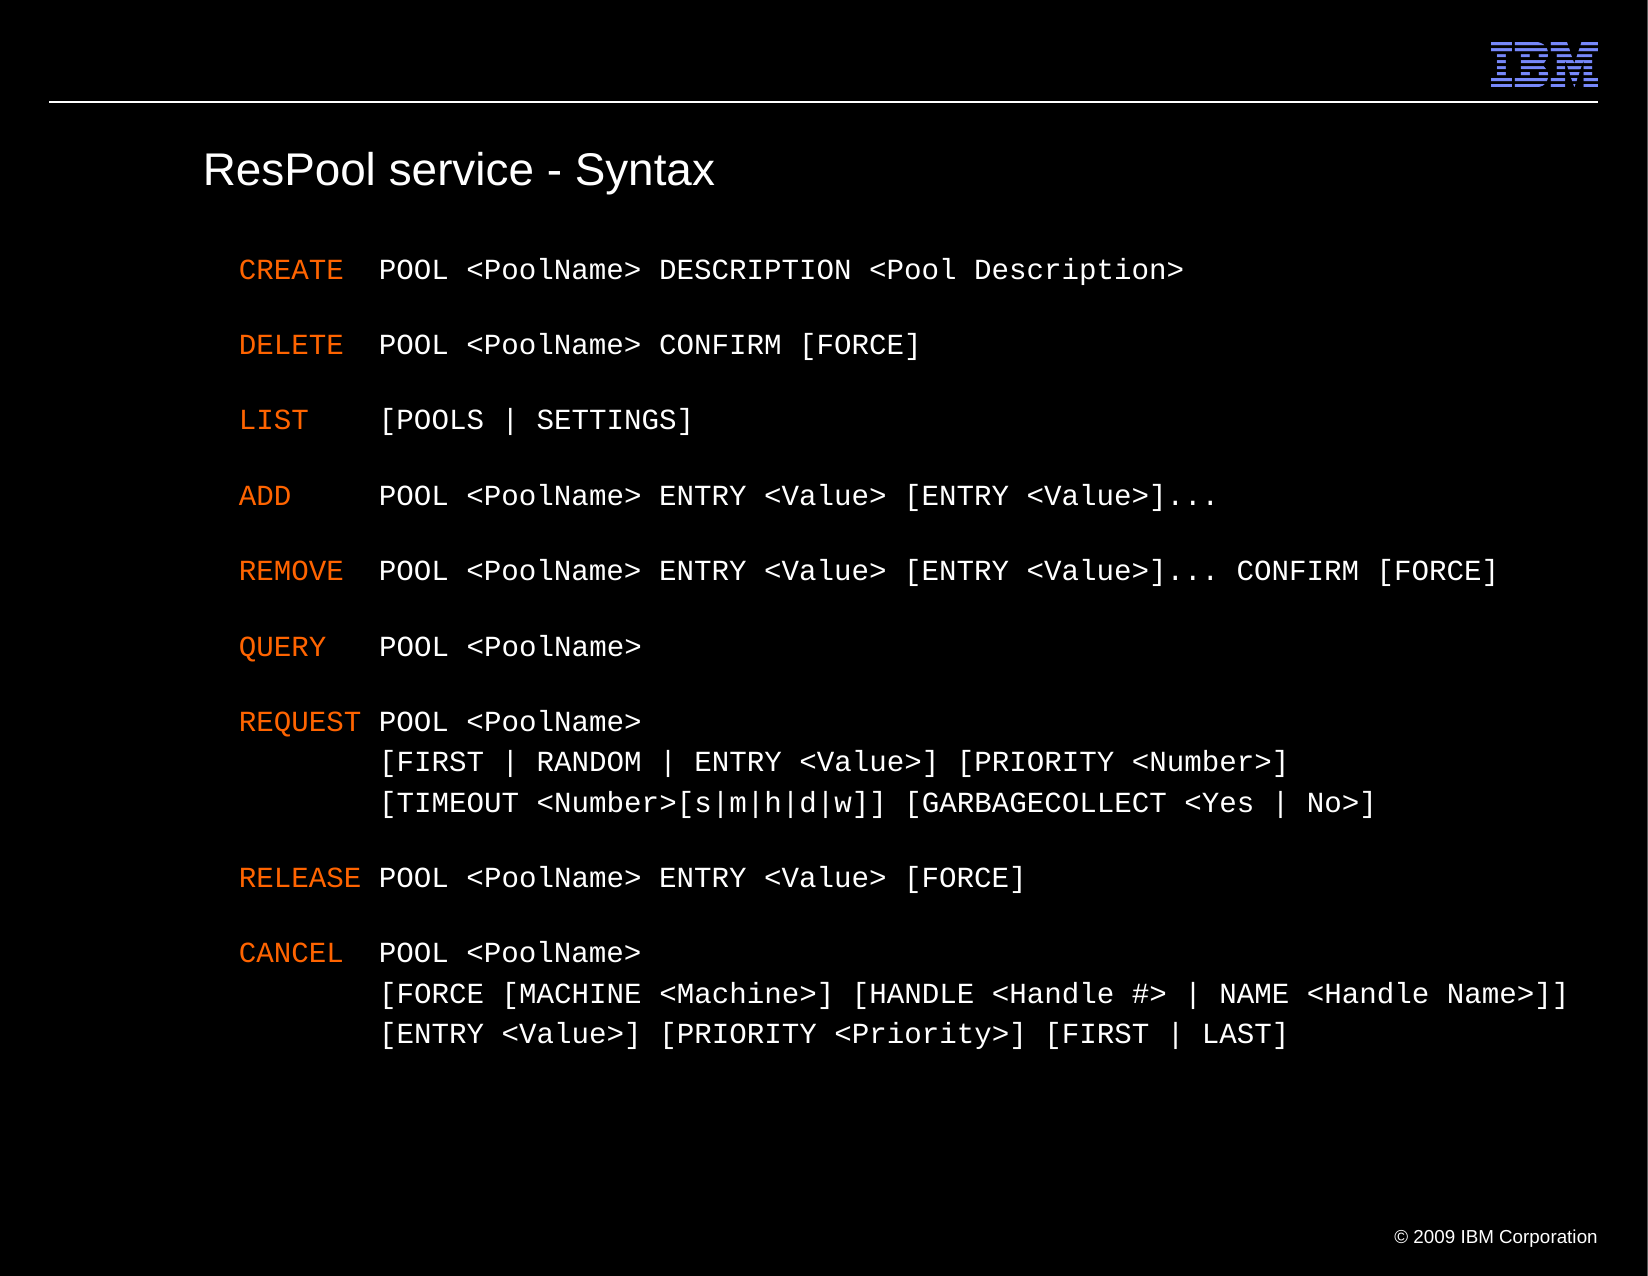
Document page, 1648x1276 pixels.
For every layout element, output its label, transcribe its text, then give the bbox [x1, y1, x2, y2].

picture [1491, 42, 1598, 87]
title ResPool service - Syntax [186, 137, 1648, 231]
text_box CREATE POOL <PoolName> DESCRIPTION <Pool Description> DELETE POOL <PoolName> CONFIRM [FORCE] LIST [POOLS | SETTINGS] ADD POOL <PoolName> ENTRY <Value> [ENTRY <Value>]... REMOVE POOL <PoolName> ENTRY <Value> [ENTRY <Value>]... CONFIRM [FORCE] QUERY POOL <PoolName> REQUEST POOL <PoolName> [FIRST | RANDOM | ENTRY <Value>] [PRIORITY <Number>] [TIMEOUT <Number>[s|m|h|d|w]] [GARBAGECOLLECT <Yes | No>] RELEASE POOL <PoolName> ENTRY <Value> [FORCE] CANCEL POOL <PoolName> [FORCE [MACHINE <Machine>] [HANDLE <Handle #> | NAME <Handle Name>]] [ENTRY <Value>] [PRIORITY <Priority>] [FIRST | LAST] [239, 250, 1648, 1050]
